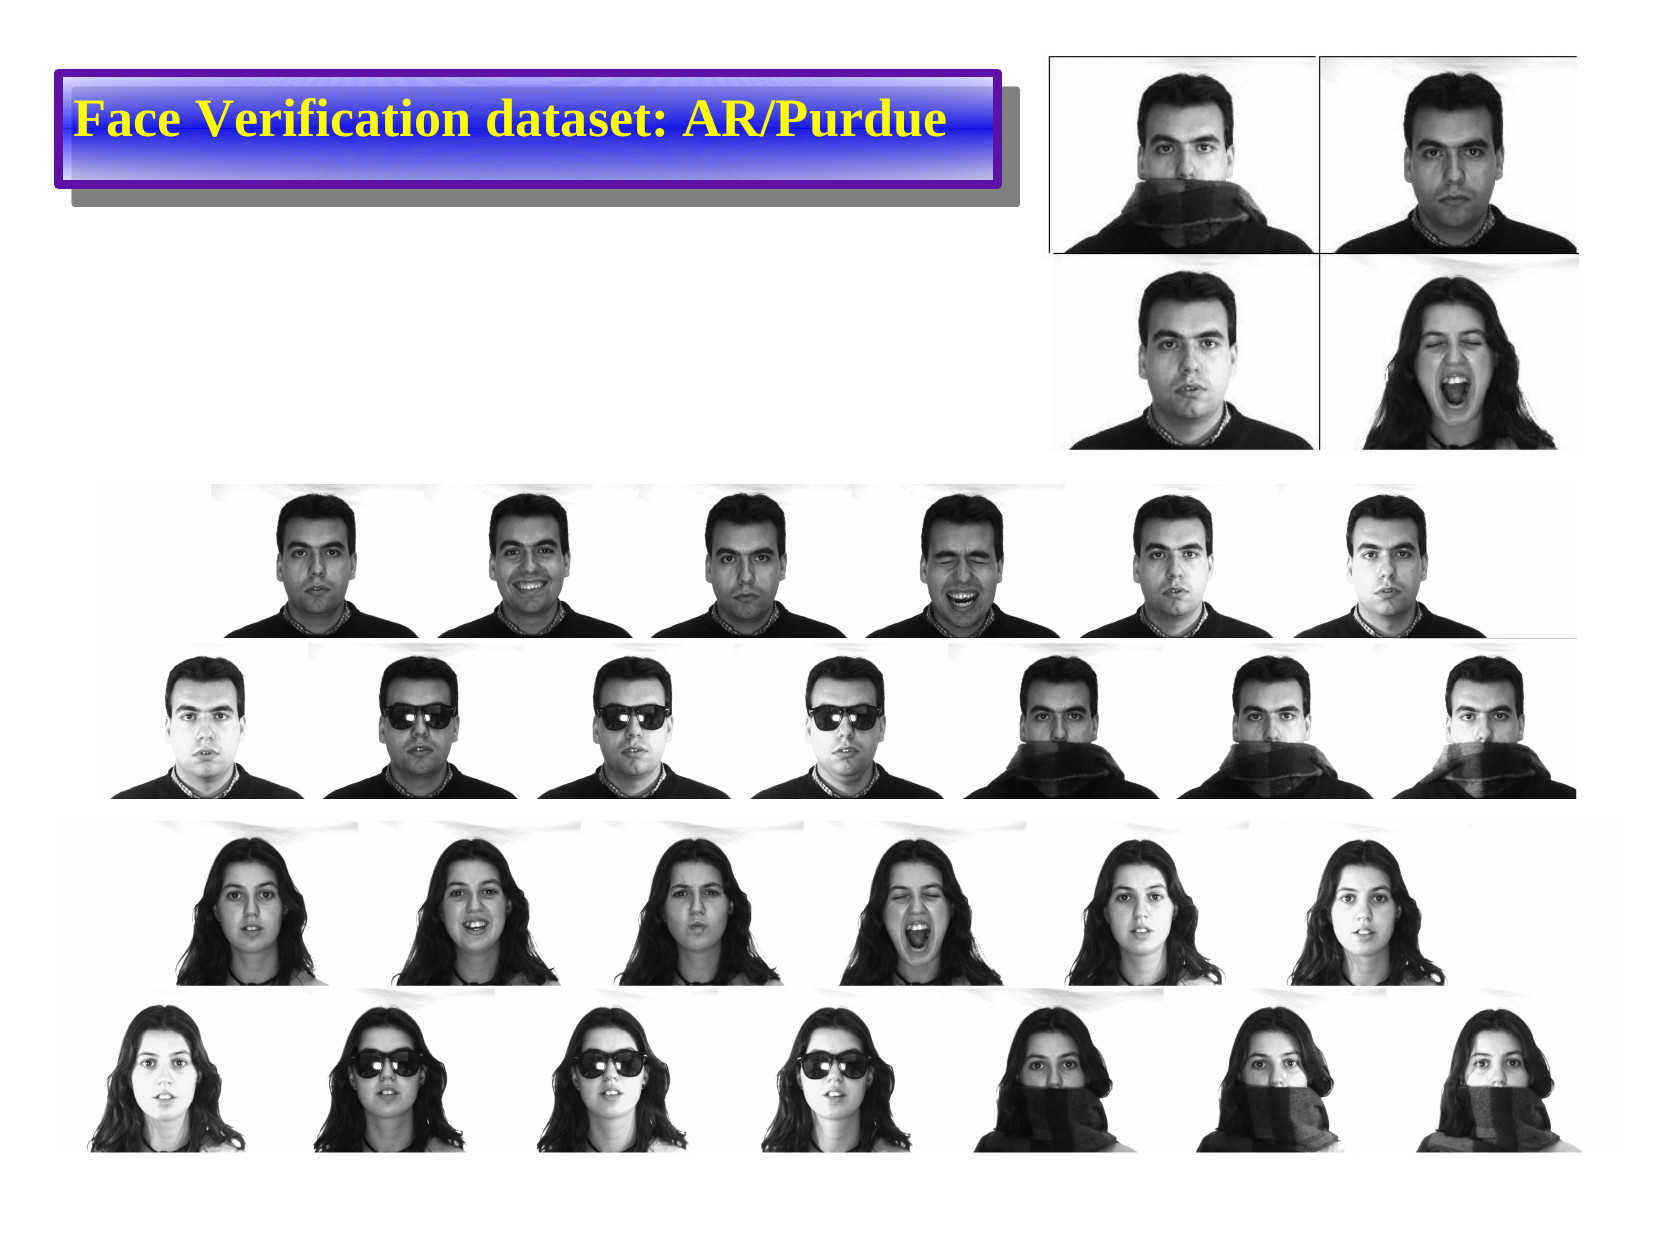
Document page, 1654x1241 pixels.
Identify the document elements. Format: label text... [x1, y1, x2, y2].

picture [97, 484, 1577, 799]
picture [1042, 55, 1579, 451]
text_box Face Verification dataset: AR/Purdue [58, 72, 998, 185]
picture [59, 820, 1620, 1153]
